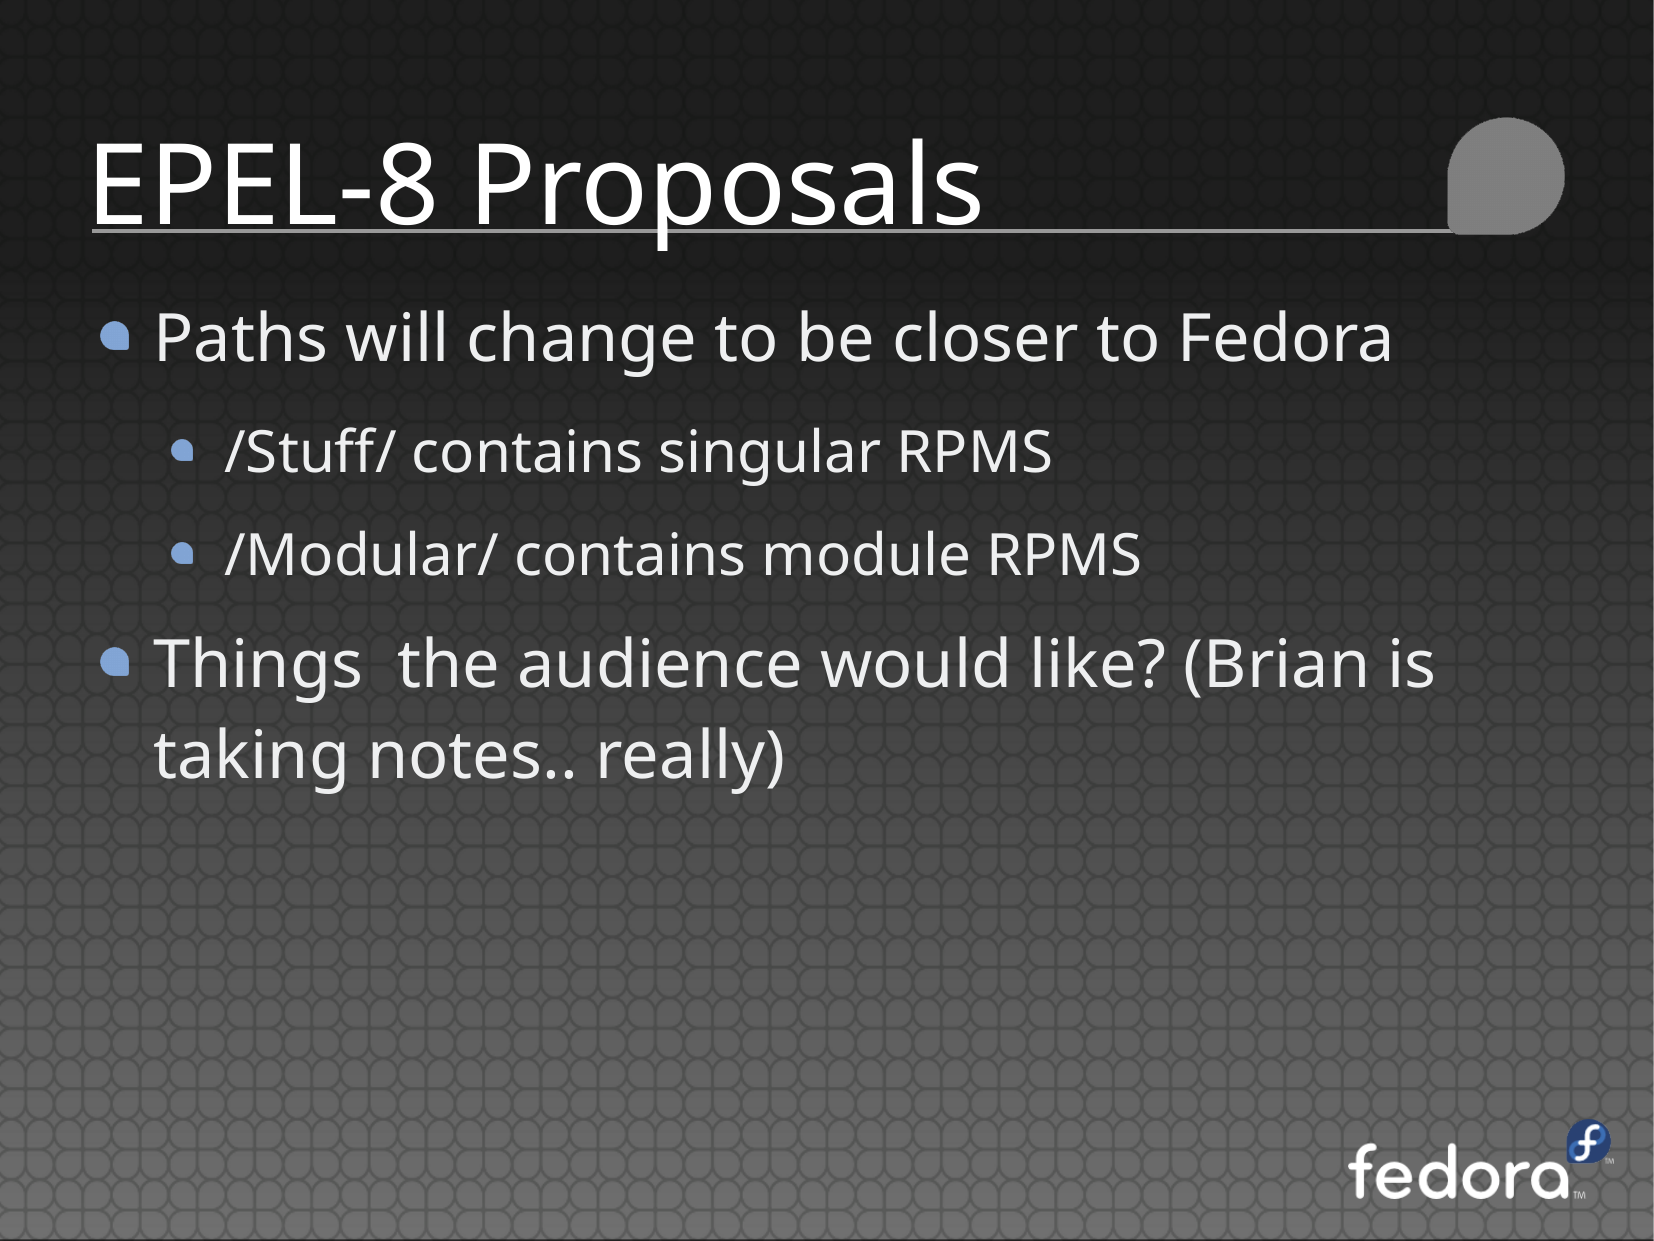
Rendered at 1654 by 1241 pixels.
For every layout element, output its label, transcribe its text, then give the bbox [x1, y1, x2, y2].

list Paths will change to be closer to Fedora /Stuff/ contains singular RPMS /Modular/ contains module RPMS Things the audience would like? (Brian is taking notes.. really) [82, 290, 1571, 1010]
picture [0, 0, 1654, 1241]
title EPEL-8 Proposals [86, 112, 1576, 249]
